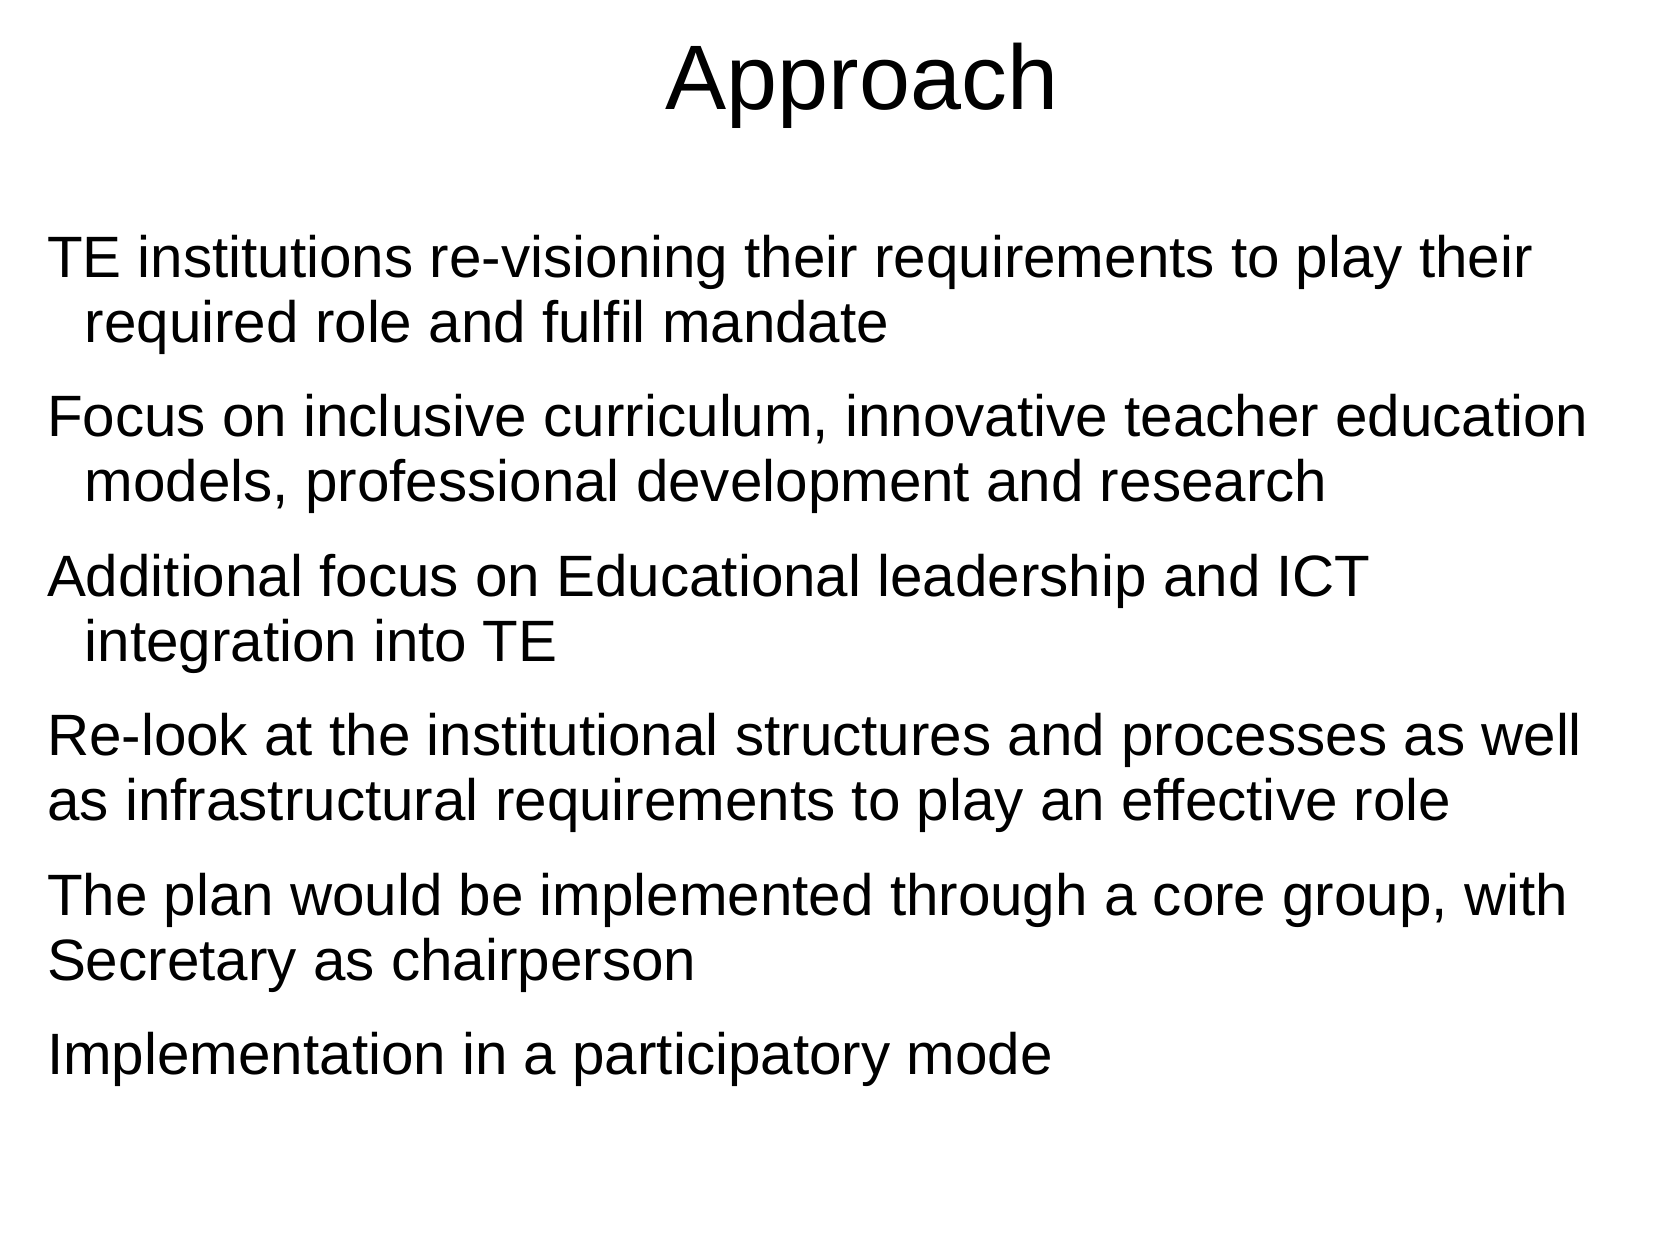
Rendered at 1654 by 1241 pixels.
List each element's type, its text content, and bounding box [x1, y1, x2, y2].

list TE institutions re-visioning their requirements to play their required role and fulfil mandate Focus on inclusive curriculum, innovative teacher education models, professional development and research Additional focus on Educational leadership and ICT integration into TE Re-look at the institutional structures and processes as well as infrastructural requirements to play an effective role The plan would be implemented through a core group, with Secretary as chairperson Implementation in a participatory mode [47, 224, 1630, 1160]
title Approach [82, 13, 1571, 142]
